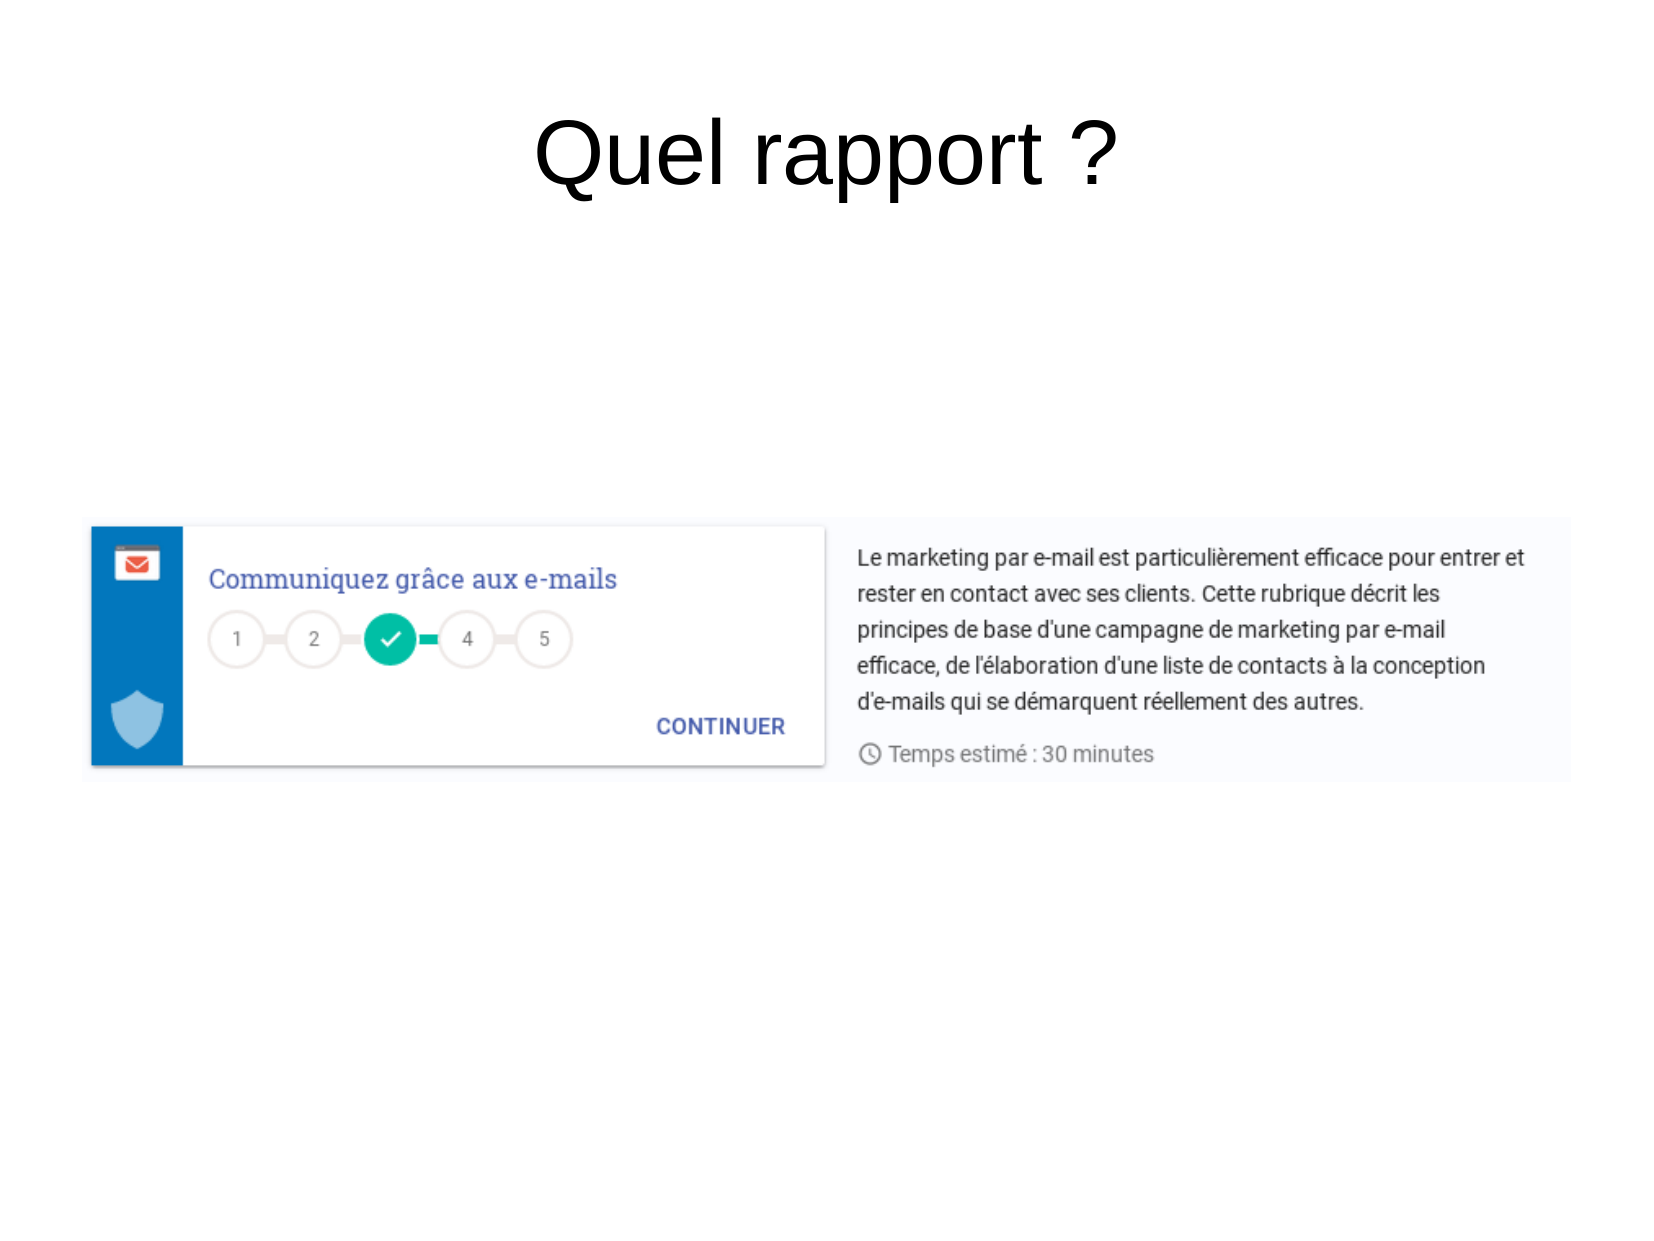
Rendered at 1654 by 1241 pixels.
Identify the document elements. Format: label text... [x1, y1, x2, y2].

title Quel rapport ? [82, 49, 1571, 257]
picture [82, 517, 1571, 782]
